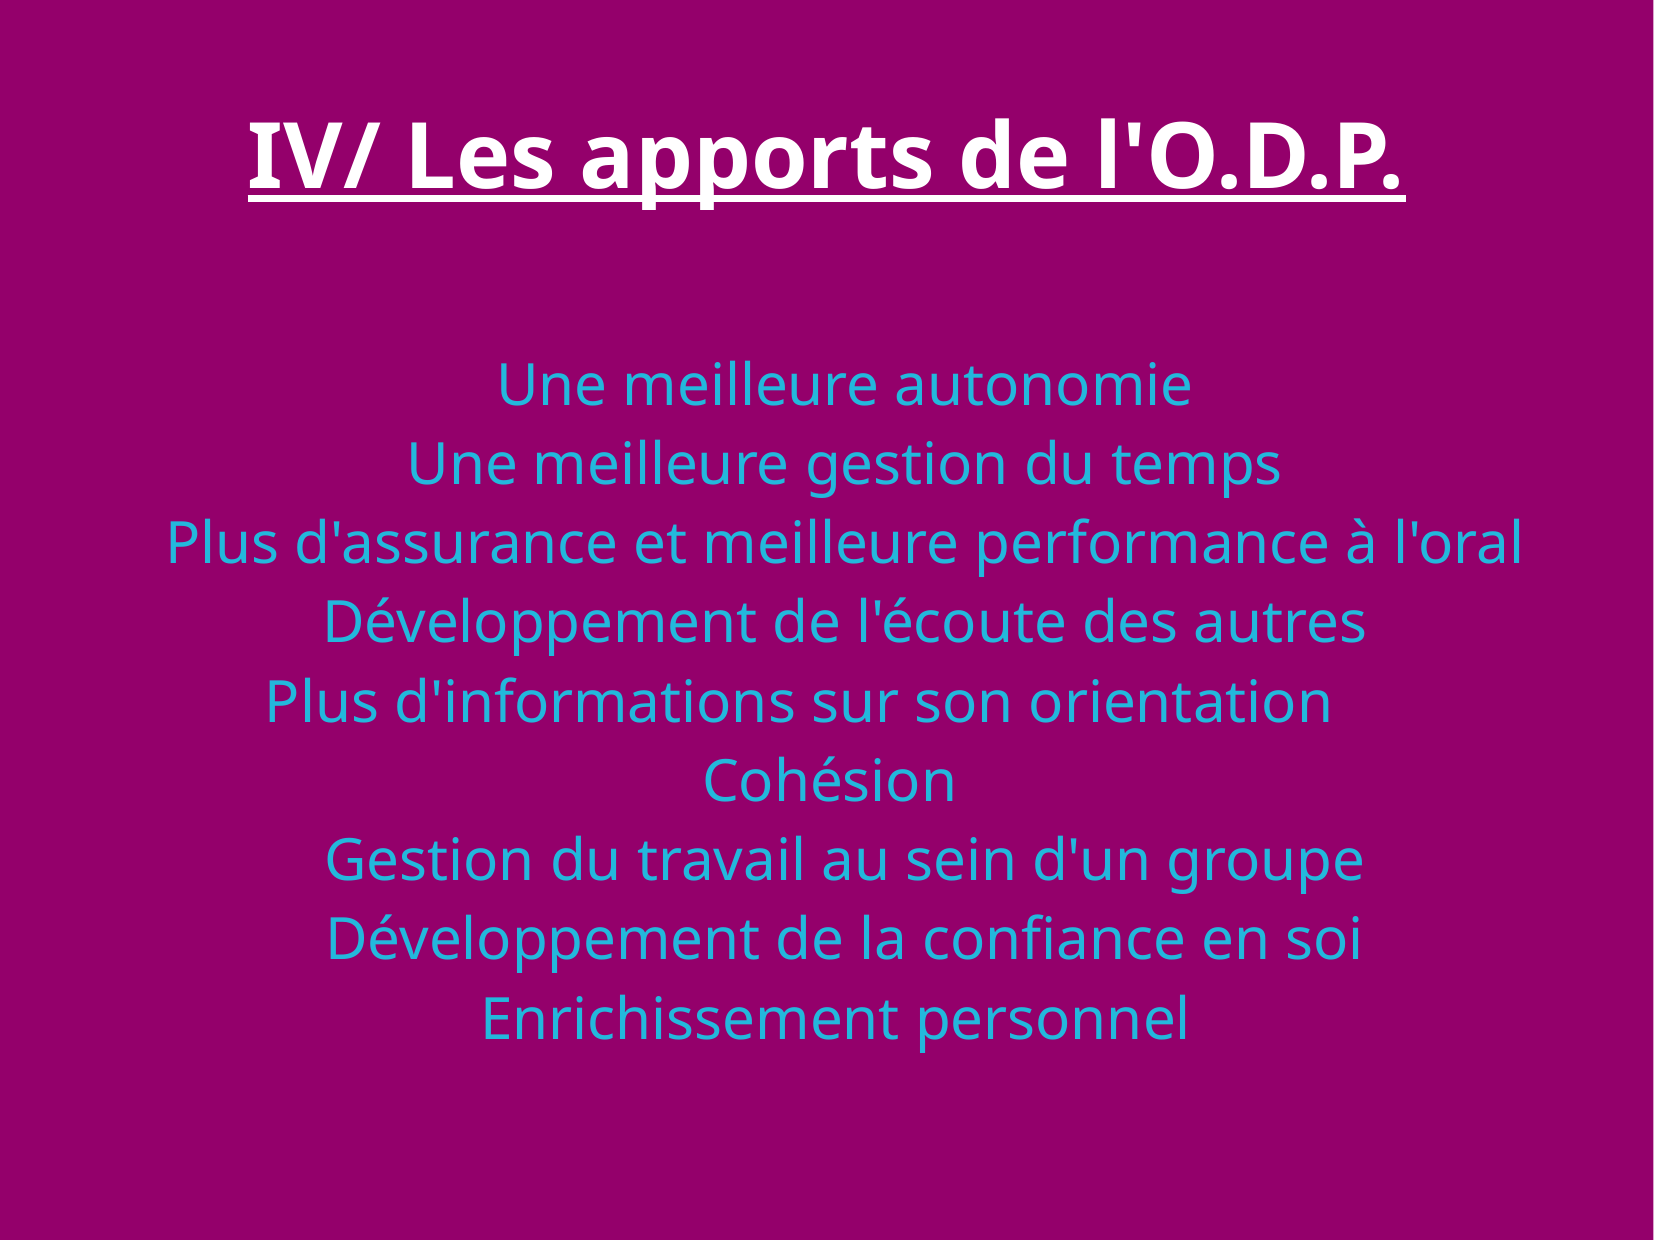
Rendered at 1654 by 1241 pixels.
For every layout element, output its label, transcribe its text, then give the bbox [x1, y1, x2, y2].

subtitle Une meilleure autonomie Une meilleure gestion du temps Plus d'assurance et meilleure performance à l'oral Développement de l'écoute des autres Plus d'informations sur son orientation Cohésion Gestion du travail au sein d'un groupe Développement de la confiance en soi Enrichissement personnel [82, 297, 1571, 1102]
title IV/ Les apports de l'O.D.P. [82, 56, 1571, 250]
